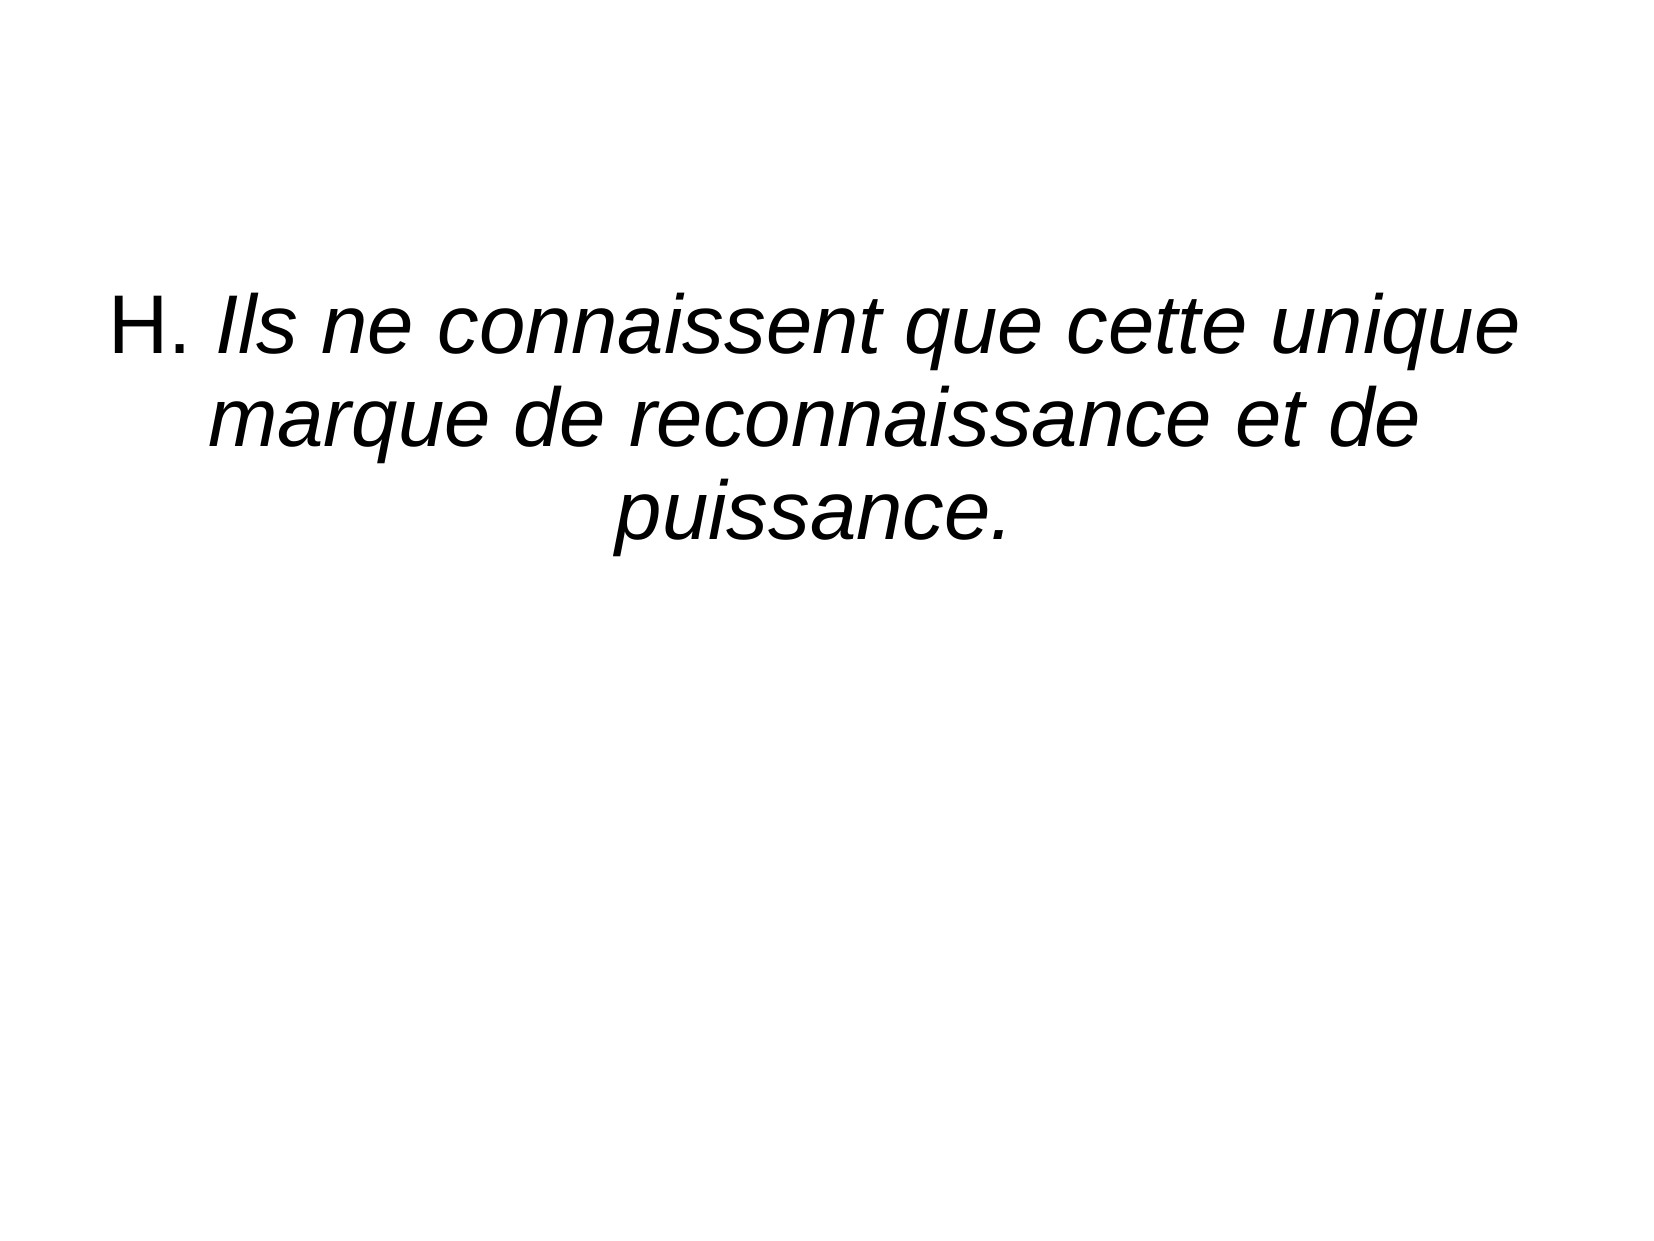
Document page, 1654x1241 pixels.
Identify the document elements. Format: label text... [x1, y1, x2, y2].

subtitle H. Ils ne connaissent que cette unique marque de reconnaissance et de puissance. [70, 72, 1559, 1099]
